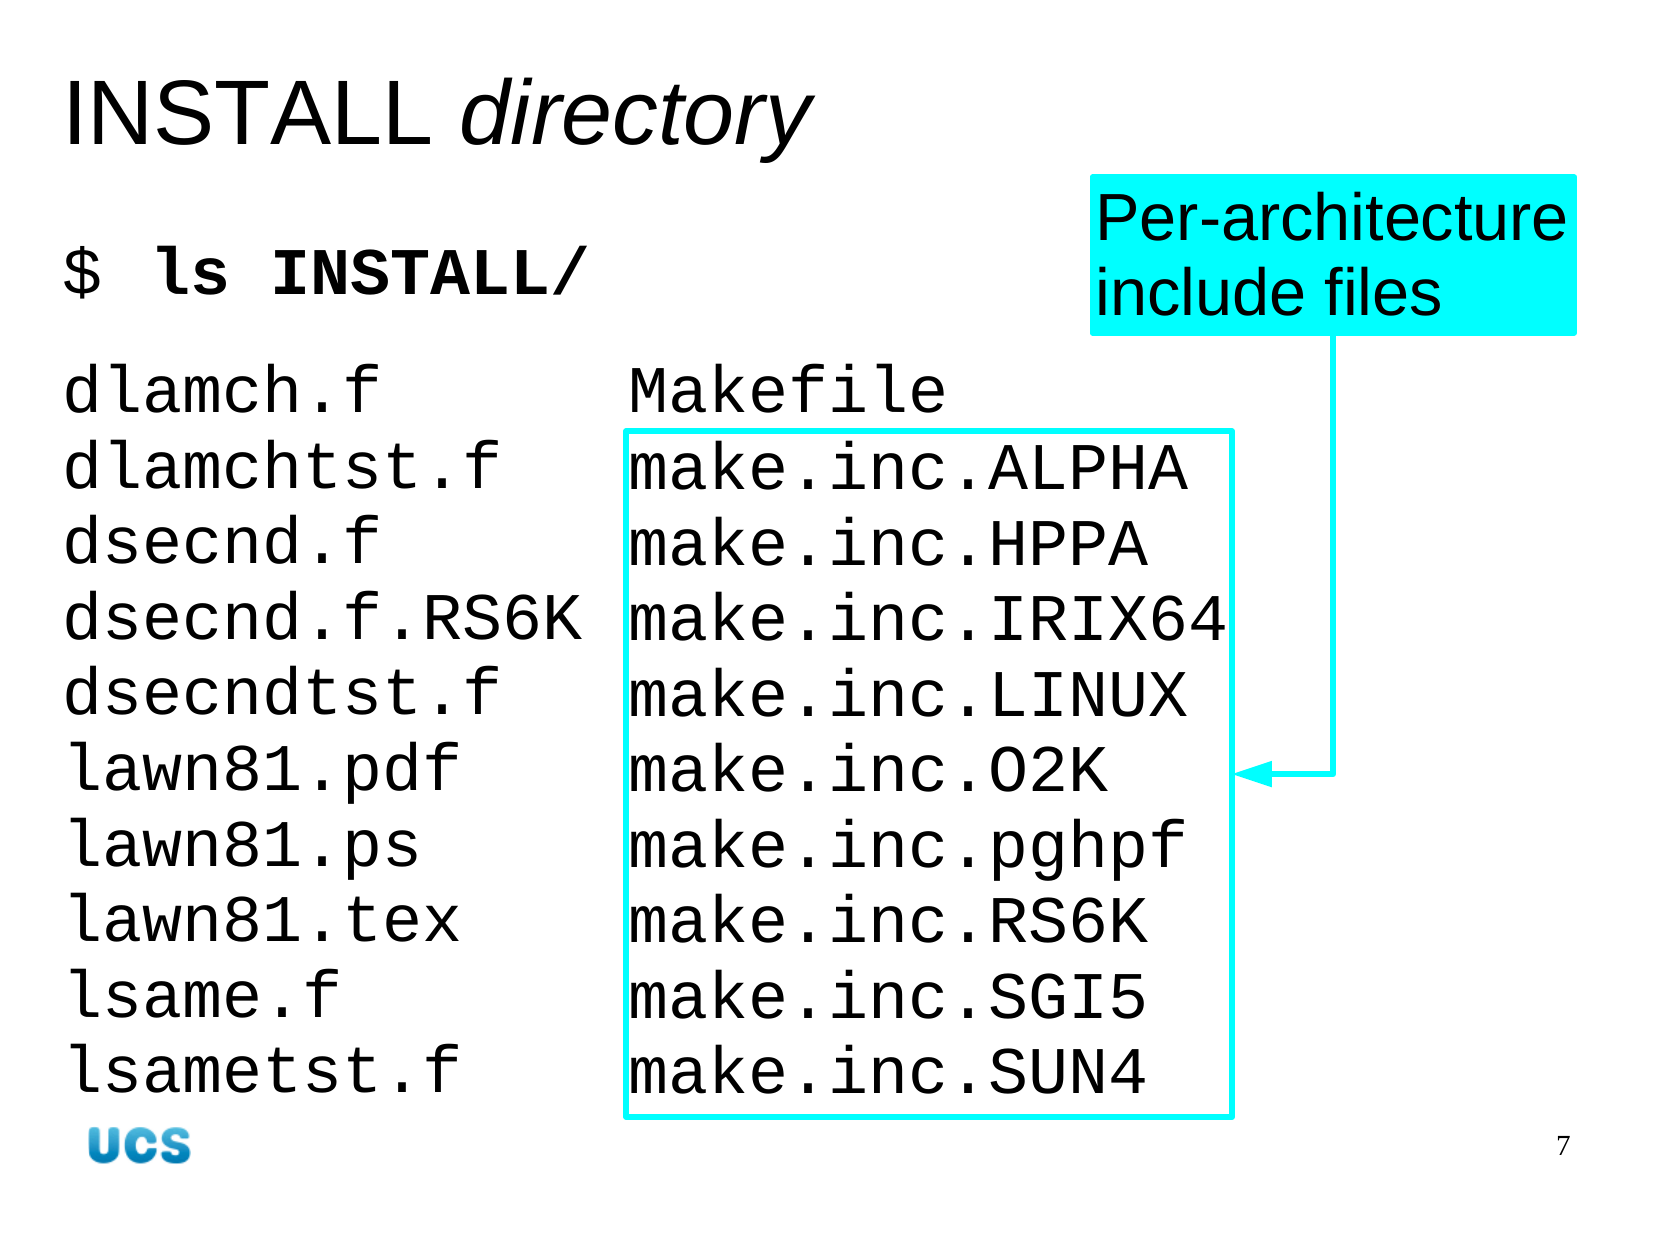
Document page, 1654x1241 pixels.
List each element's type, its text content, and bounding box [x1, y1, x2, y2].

text_box Per-architecture include files [1092, 177, 1575, 333]
text_box Makefile [626, 354, 953, 428]
text_box dlamch.f dlamchtst.f dsecnd.f dsecnd.f.RS6K dsecndtst.f lawn81.pdf lawn81.ps lawn81.tex lsame.f lsametst.f [59, 354, 586, 1116]
text_box make.inc.ALPHA make.inc.HPPA make.inc.IRIX64 make.inc.LINUX make.inc.O2K make.inc.pghpf make.inc.RS6K make.inc.SGI5 make.inc.SUN4 [626, 431, 1233, 1117]
text_box INSTALL directory [59, 59, 815, 168]
picture [88, 1126, 191, 1165]
text_box $ [59, 236, 106, 318]
text_box ls INSTALL/ [147, 236, 594, 318]
